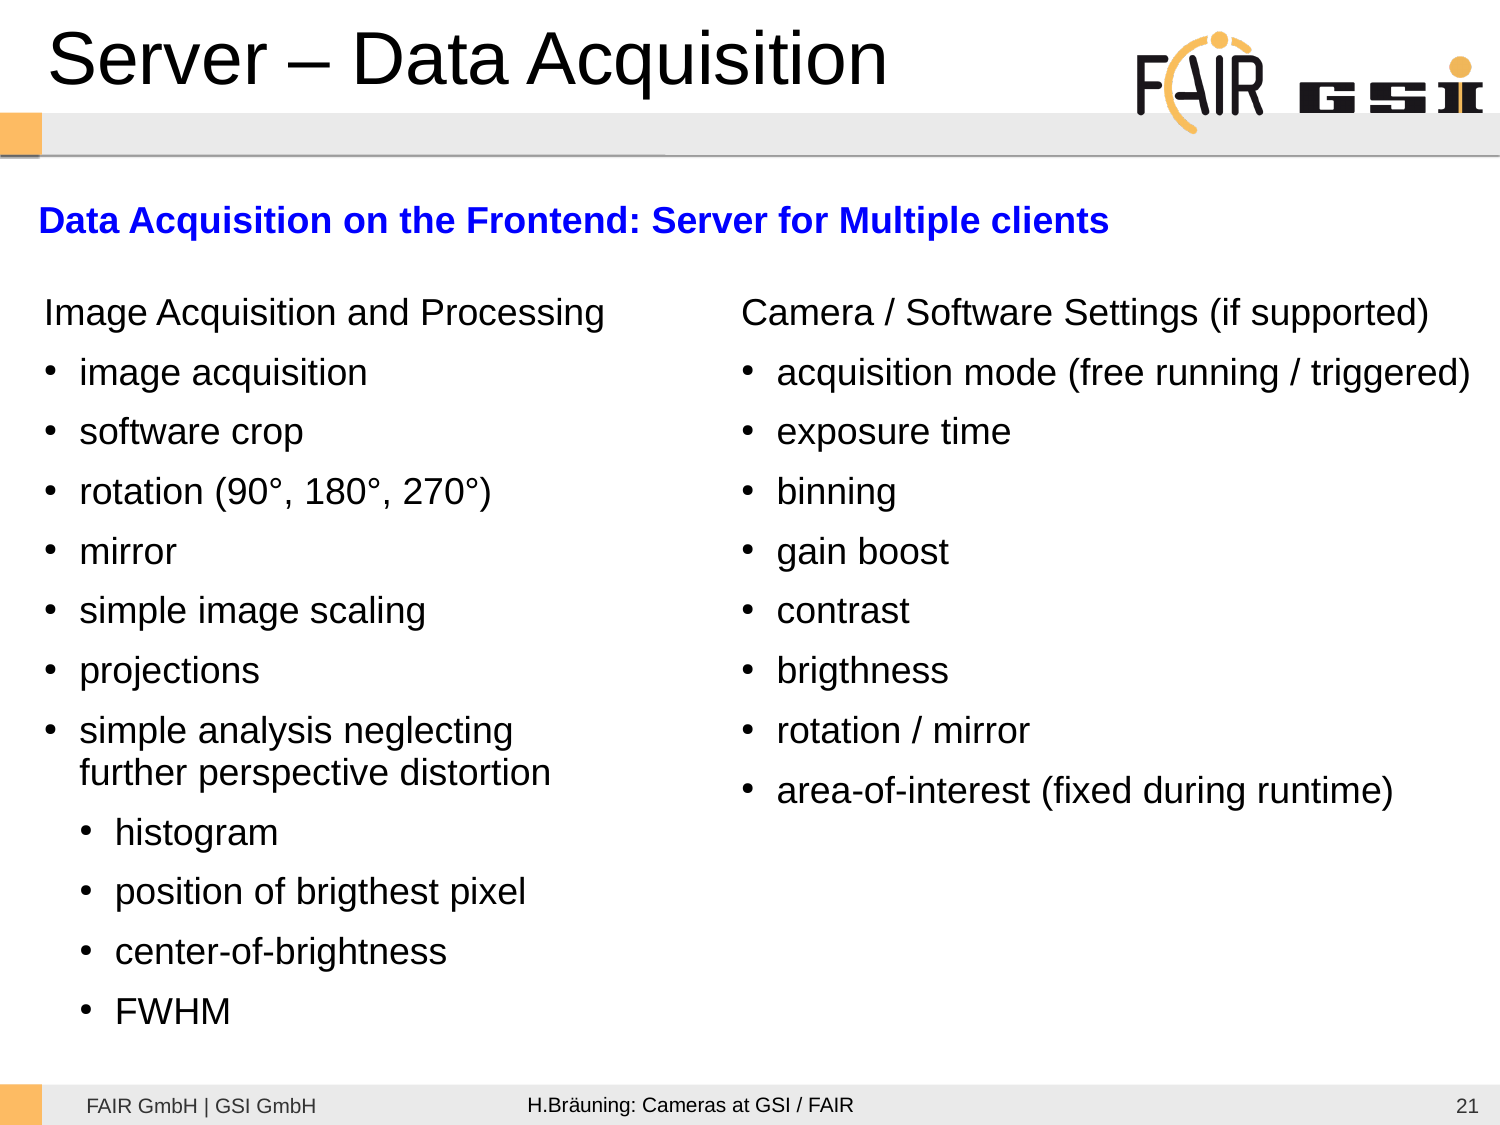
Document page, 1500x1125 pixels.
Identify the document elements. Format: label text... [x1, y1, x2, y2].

text_box Data Acquisition on the Frontend: Server for Multiple clients [23, 191, 1126, 249]
title Server – Data Acquisition [47, 0, 1117, 119]
text_box Camera / Software Settings (if supported) acquisition mode (free running / triggered) exposure time binning gain boost contrast brigthness rotation / mirror area-of-interest (fixed during runtime) [726, 284, 1486, 819]
picture [1136, 29, 1264, 136]
text_box Image Acquisition and Processing image acquisition software crop rotation (90°, 180°, 270°) mirror simple image scaling projections simple analysis neglecting further perspective distortion histogram position of brigthest pixel center-of-brightness FWHM [29, 284, 621, 1040]
picture [1298, 54, 1484, 113]
